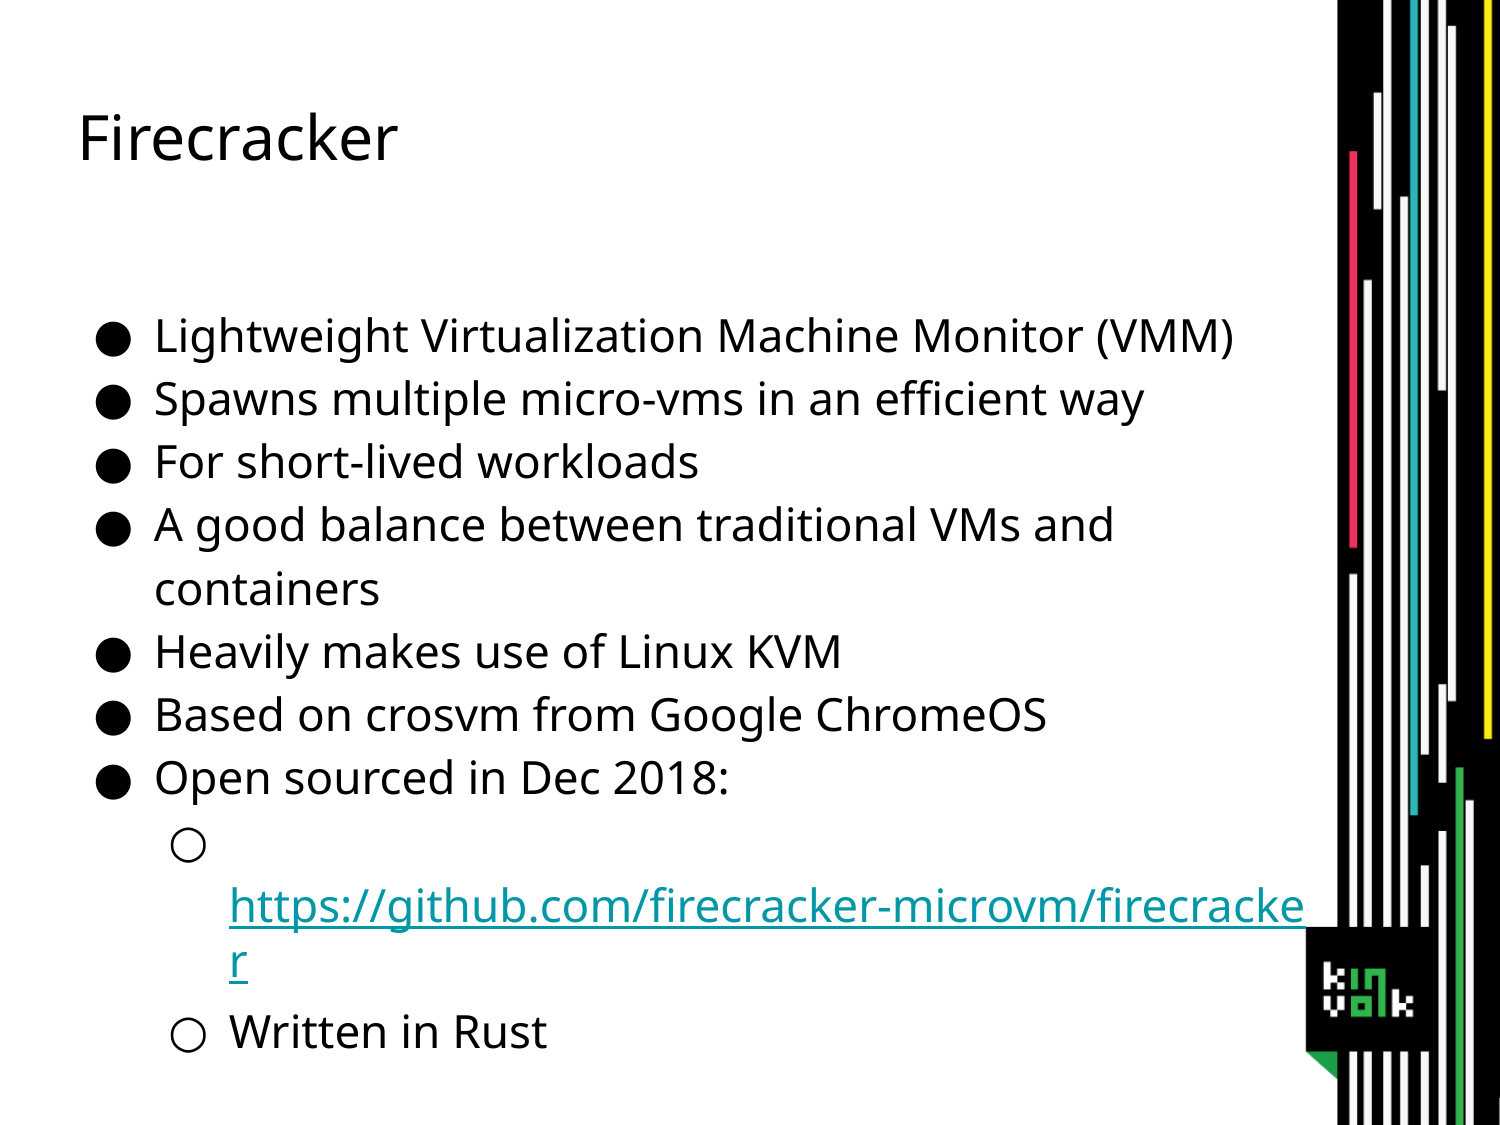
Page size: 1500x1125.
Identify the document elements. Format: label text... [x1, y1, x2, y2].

picture [0, 0, 1500, 1125]
title Firecracker [62, 83, 1333, 209]
list Lightweight Virtualization Machine Monitor (VMM) Spawns multiple micro-vms in an efficient way For short-lived workloads A good balance between traditional VMs and containers Heavily makes use of Linux KVM Based on crosvm from Google ChromeOS Open sourced in Dec 2018: https://github.com/firecracker-microvm/firecracker Written in Rust [63, 283, 1335, 1031]
